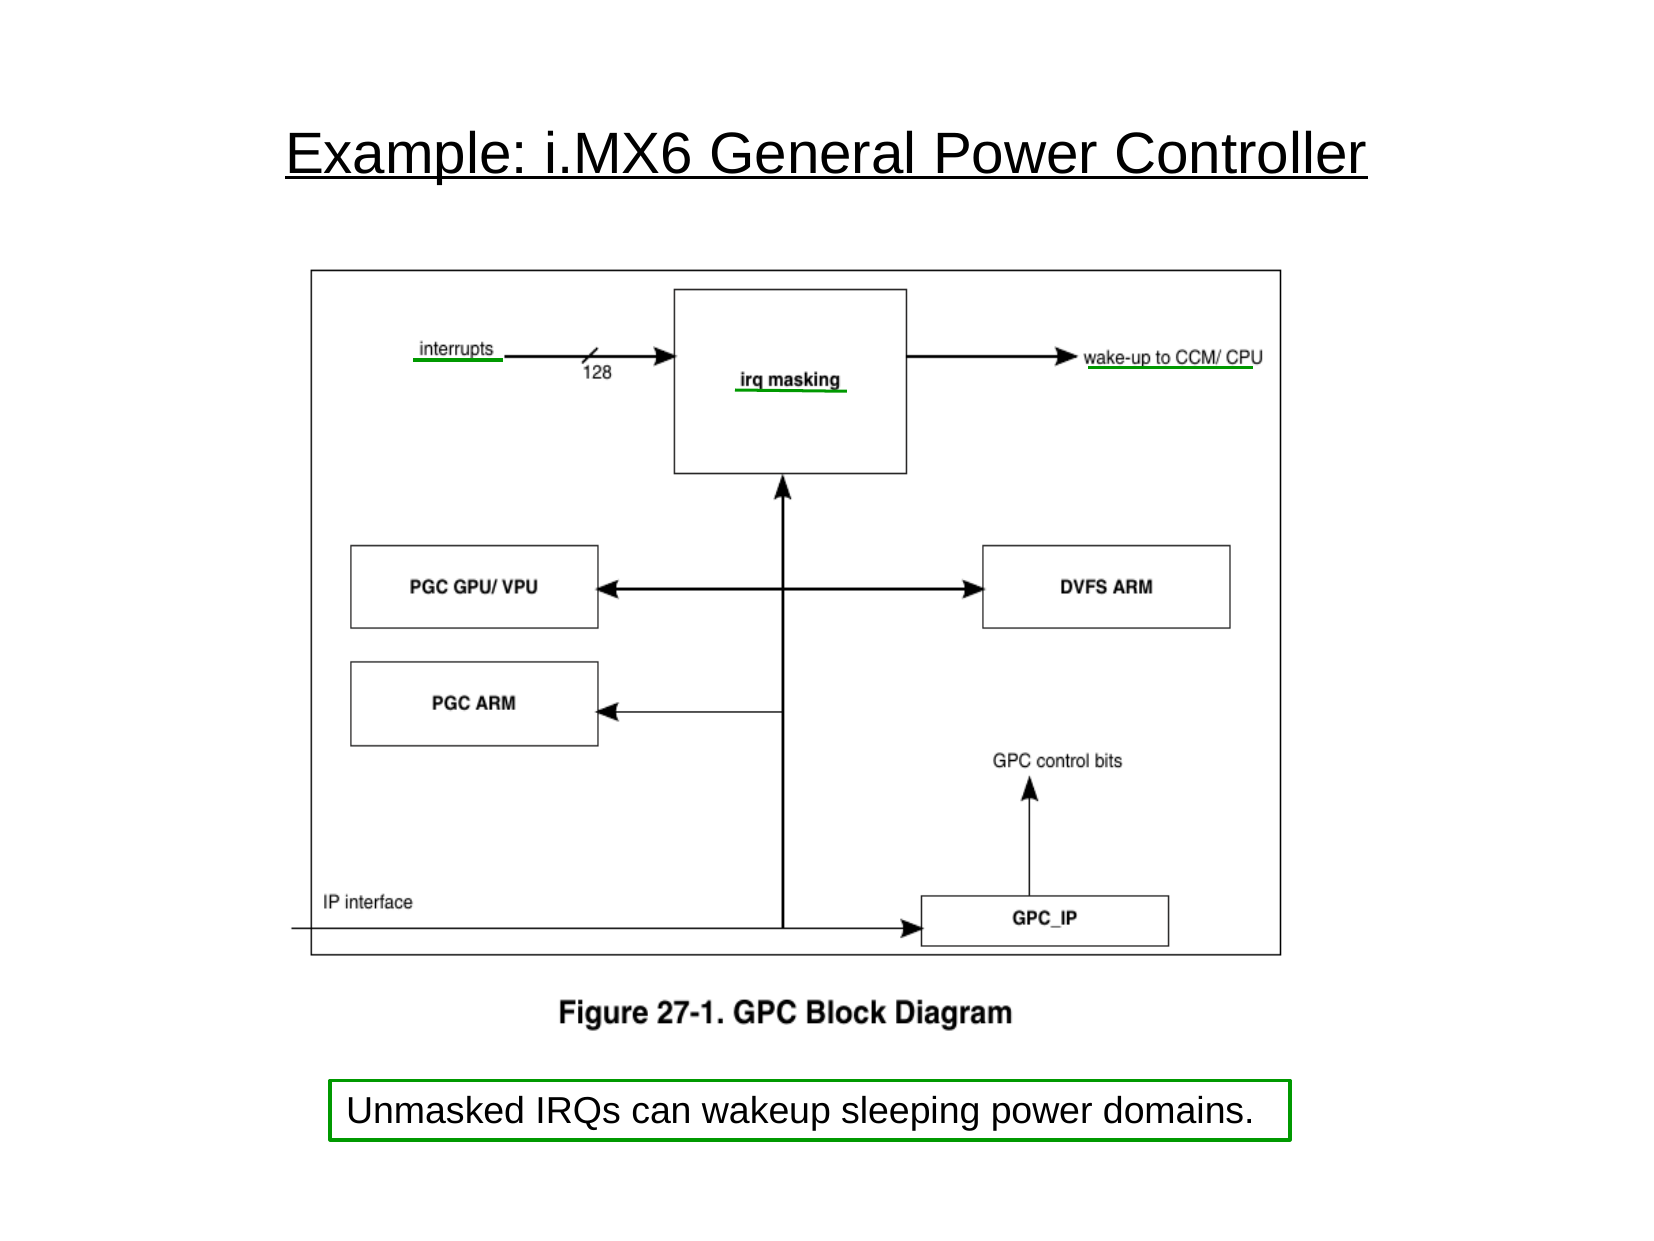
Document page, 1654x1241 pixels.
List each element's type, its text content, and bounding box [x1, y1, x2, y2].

picture [248, 239, 1366, 1075]
title Example: i.MX6 General Power Controller [82, 49, 1571, 257]
text_box Unmasked IRQs can wakeup sleeping power domains. [330, 1080, 1291, 1141]
